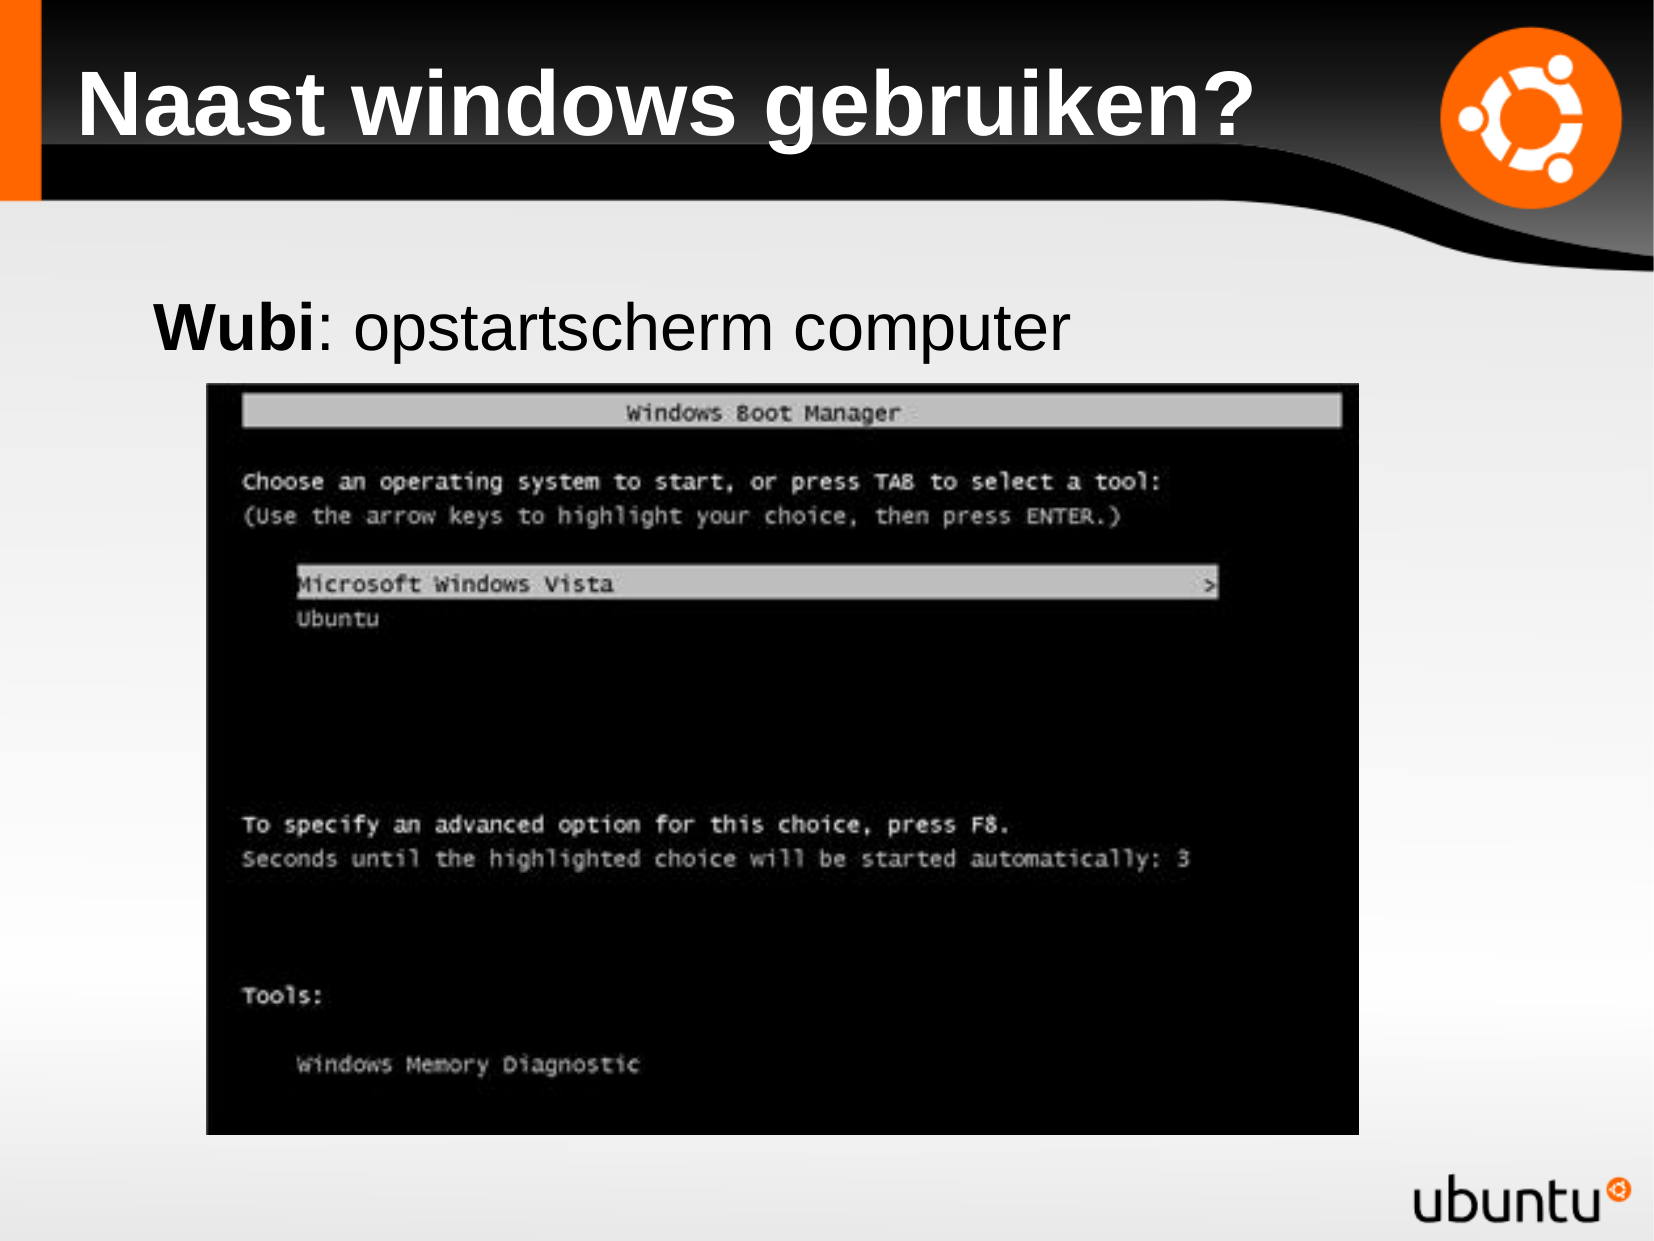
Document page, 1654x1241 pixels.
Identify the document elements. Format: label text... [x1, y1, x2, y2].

title Naast windows gebruiken? [76, 7, 1565, 200]
picture [0, 0, 1654, 1241]
list Wubi: opstartscherm computer [82, 290, 1571, 1094]
